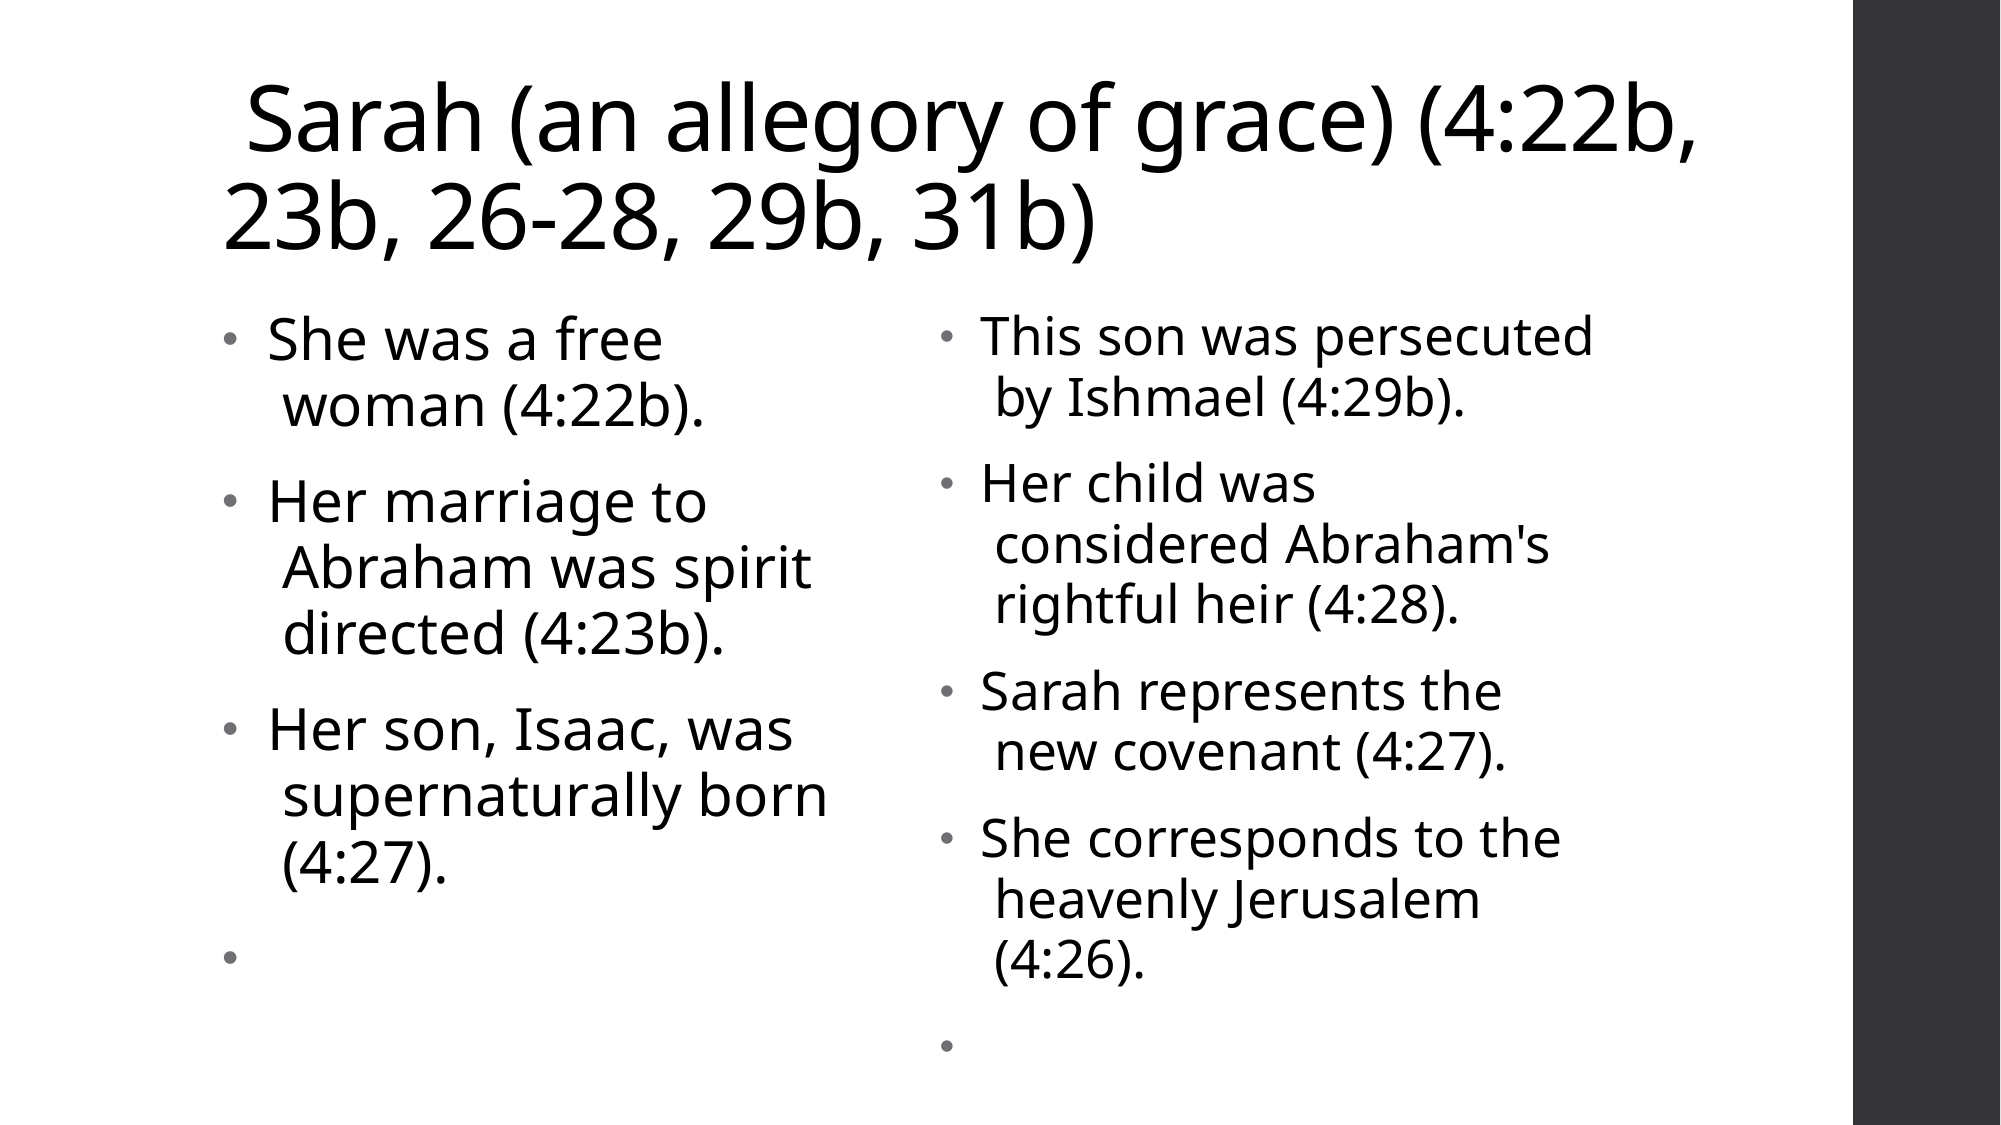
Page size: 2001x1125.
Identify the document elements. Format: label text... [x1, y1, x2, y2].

list She was a free woman (4:22b). Her marriage to Abraham was spirit directed (4:23b). Her son, Isaac, was supernaturally born (4:27). [207, 299, 900, 1014]
title Sarah (an allegory of grace) (4:22b, 23b, 26-28, 29b, 31b) [206, 60, 1797, 278]
list This son was persecuted by Ishmael (4:29b). Her child was considered Abraham's rightful heir (4:28). Sarah represents the new covenant (4:27). She corresponds to the heavenly Jerusalem (4:26). [924, 299, 1617, 1014]
